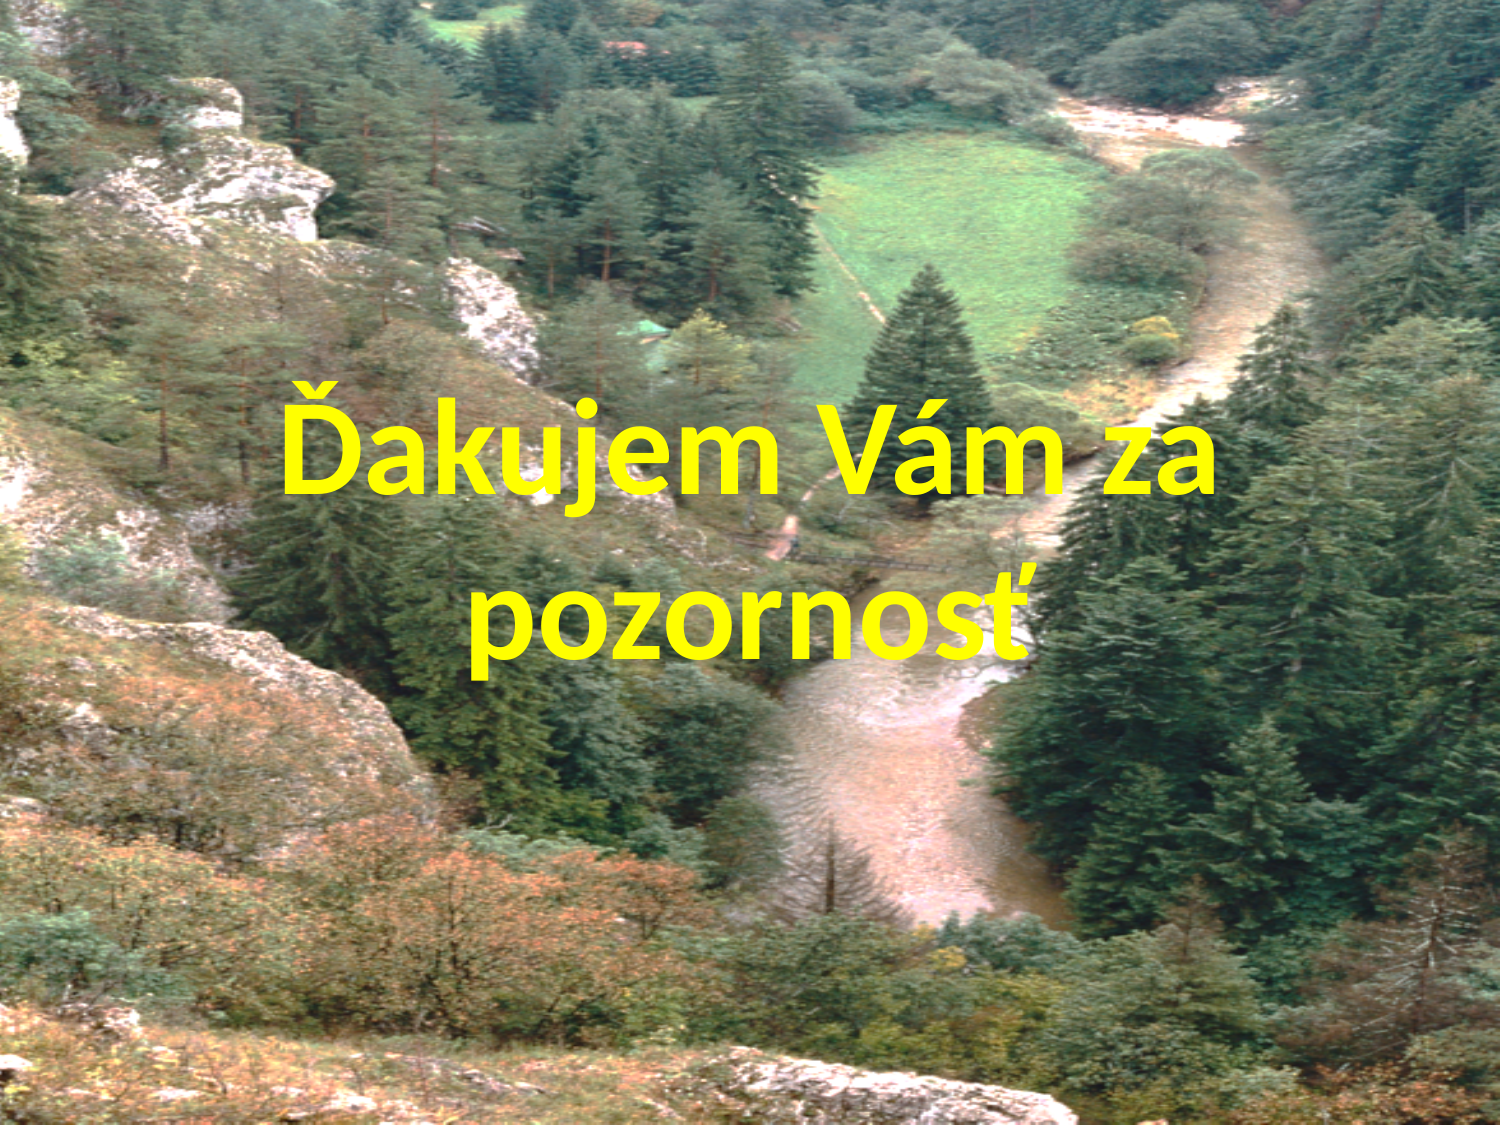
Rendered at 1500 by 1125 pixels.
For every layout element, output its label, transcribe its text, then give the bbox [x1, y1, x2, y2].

title Ďakujem Vám za pozornosť [112, 349, 1388, 591]
picture [0, 0, 1500, 1125]
